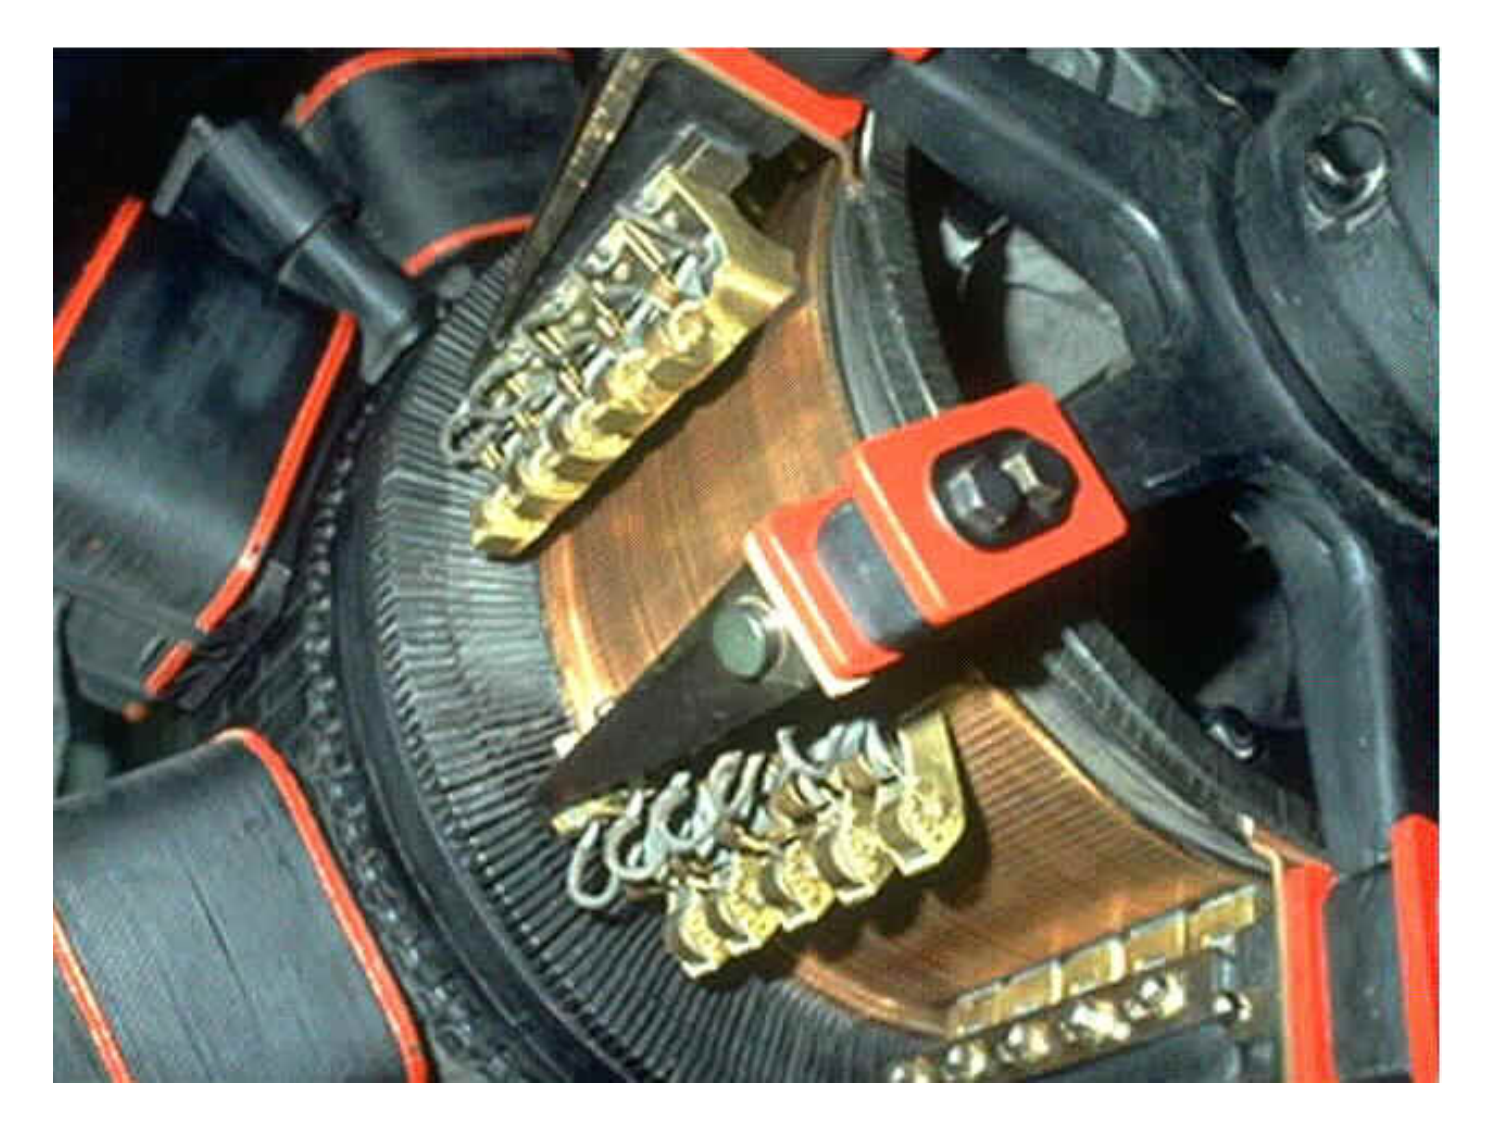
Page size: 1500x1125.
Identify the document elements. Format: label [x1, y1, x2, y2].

picture [53, 46, 1442, 1083]
